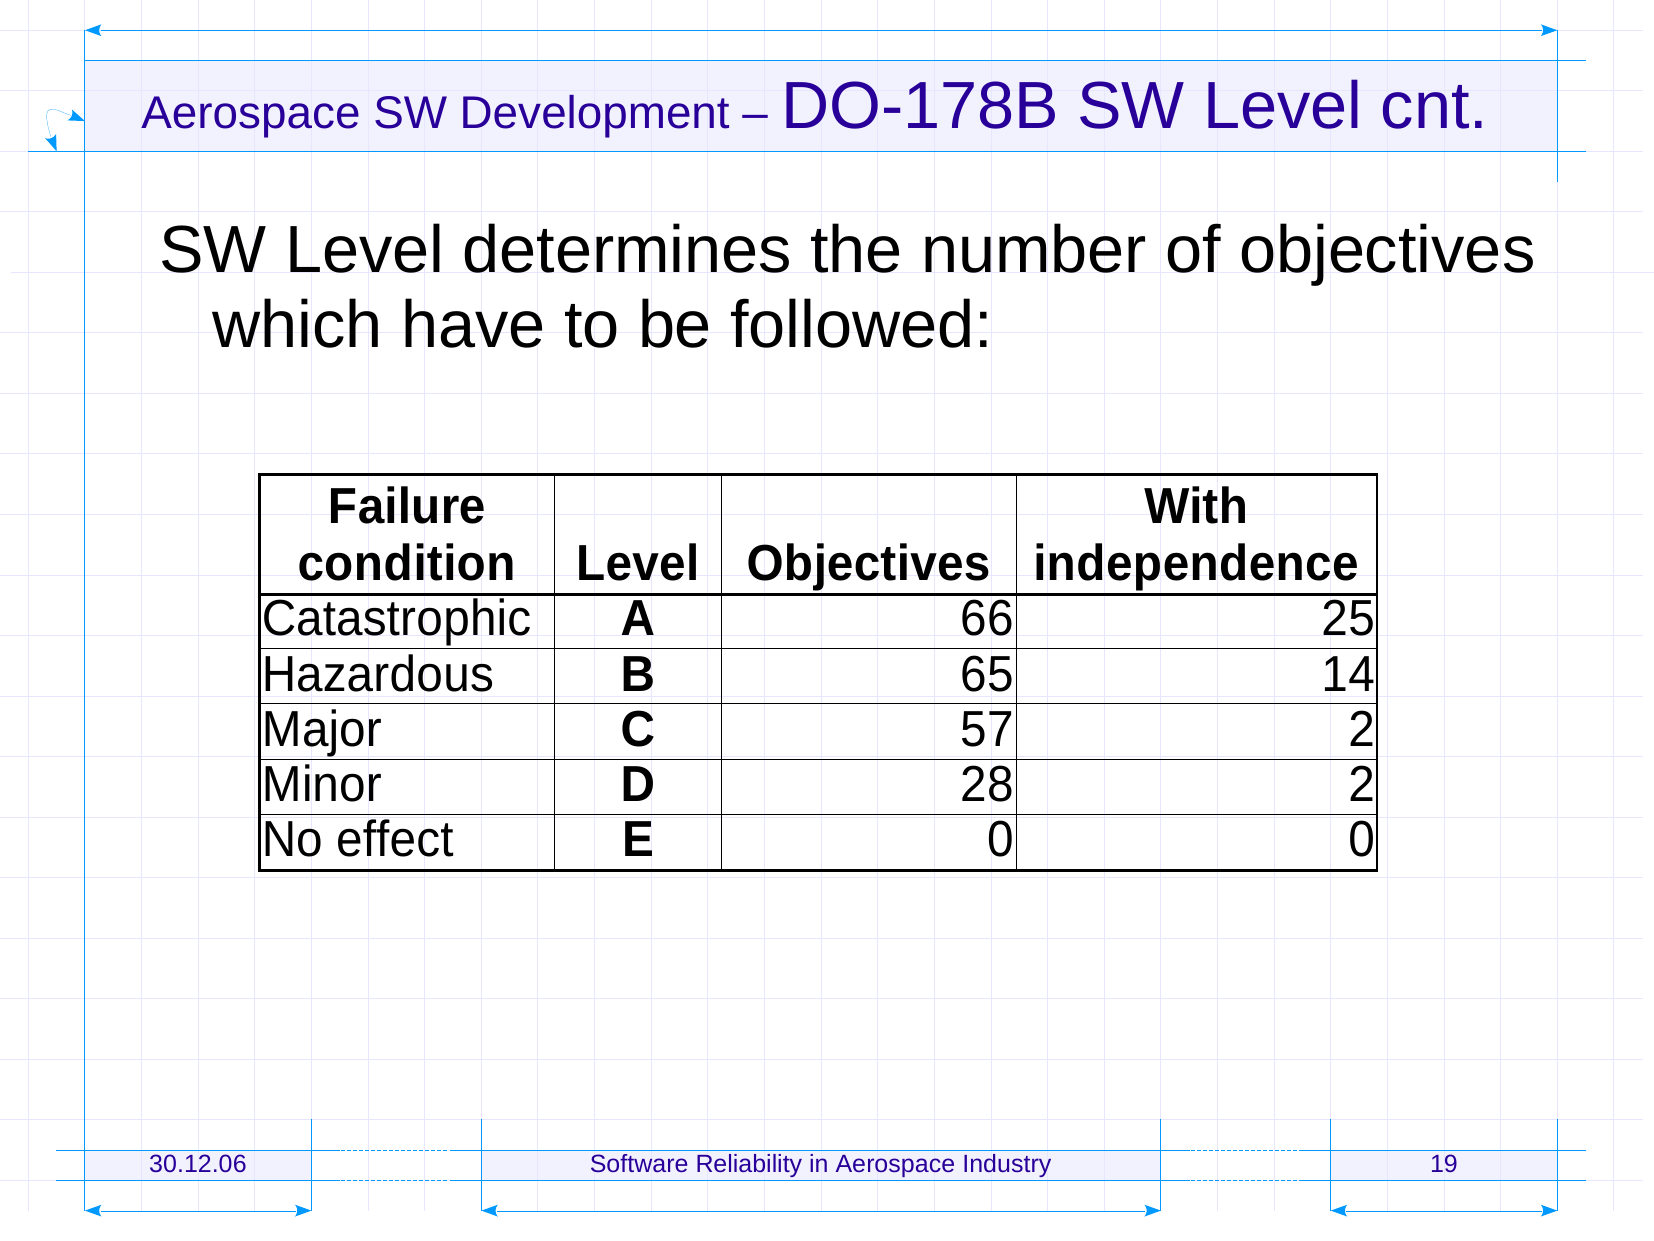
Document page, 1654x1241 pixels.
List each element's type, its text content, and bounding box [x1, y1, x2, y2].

title Aerospace SW Development – DO-178B SW Level cnt. [141, 67, 1558, 144]
list SW Level determines the number of objectives which have to be followed: [141, 211, 1558, 384]
chart [257, 472, 1506, 1058]
